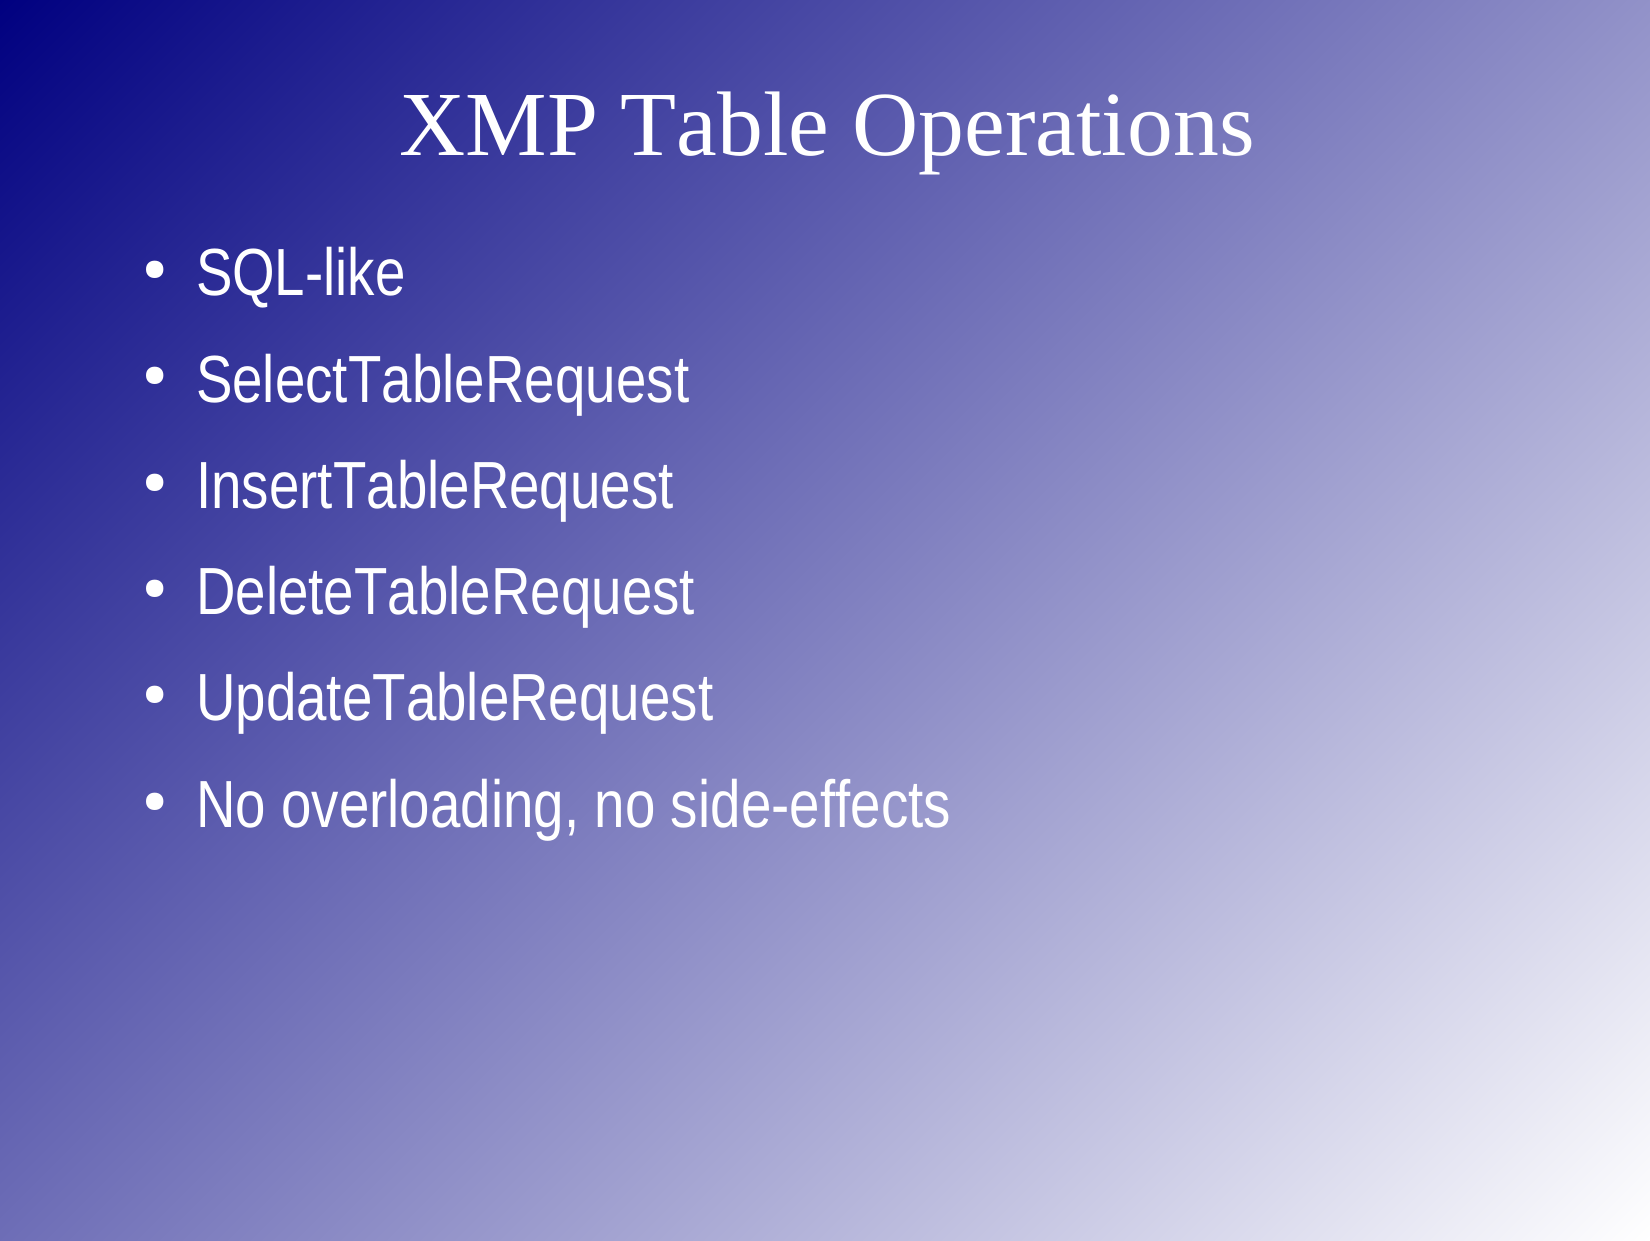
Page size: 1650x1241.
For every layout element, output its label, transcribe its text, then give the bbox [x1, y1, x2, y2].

title XMP Table Operations [123, 27, 1533, 221]
list SQL-like SelectTableRequest InsertTableRequest DeleteTableRequest UpdateTableRequest No overloading, no side-effects [125, 233, 1535, 1000]
